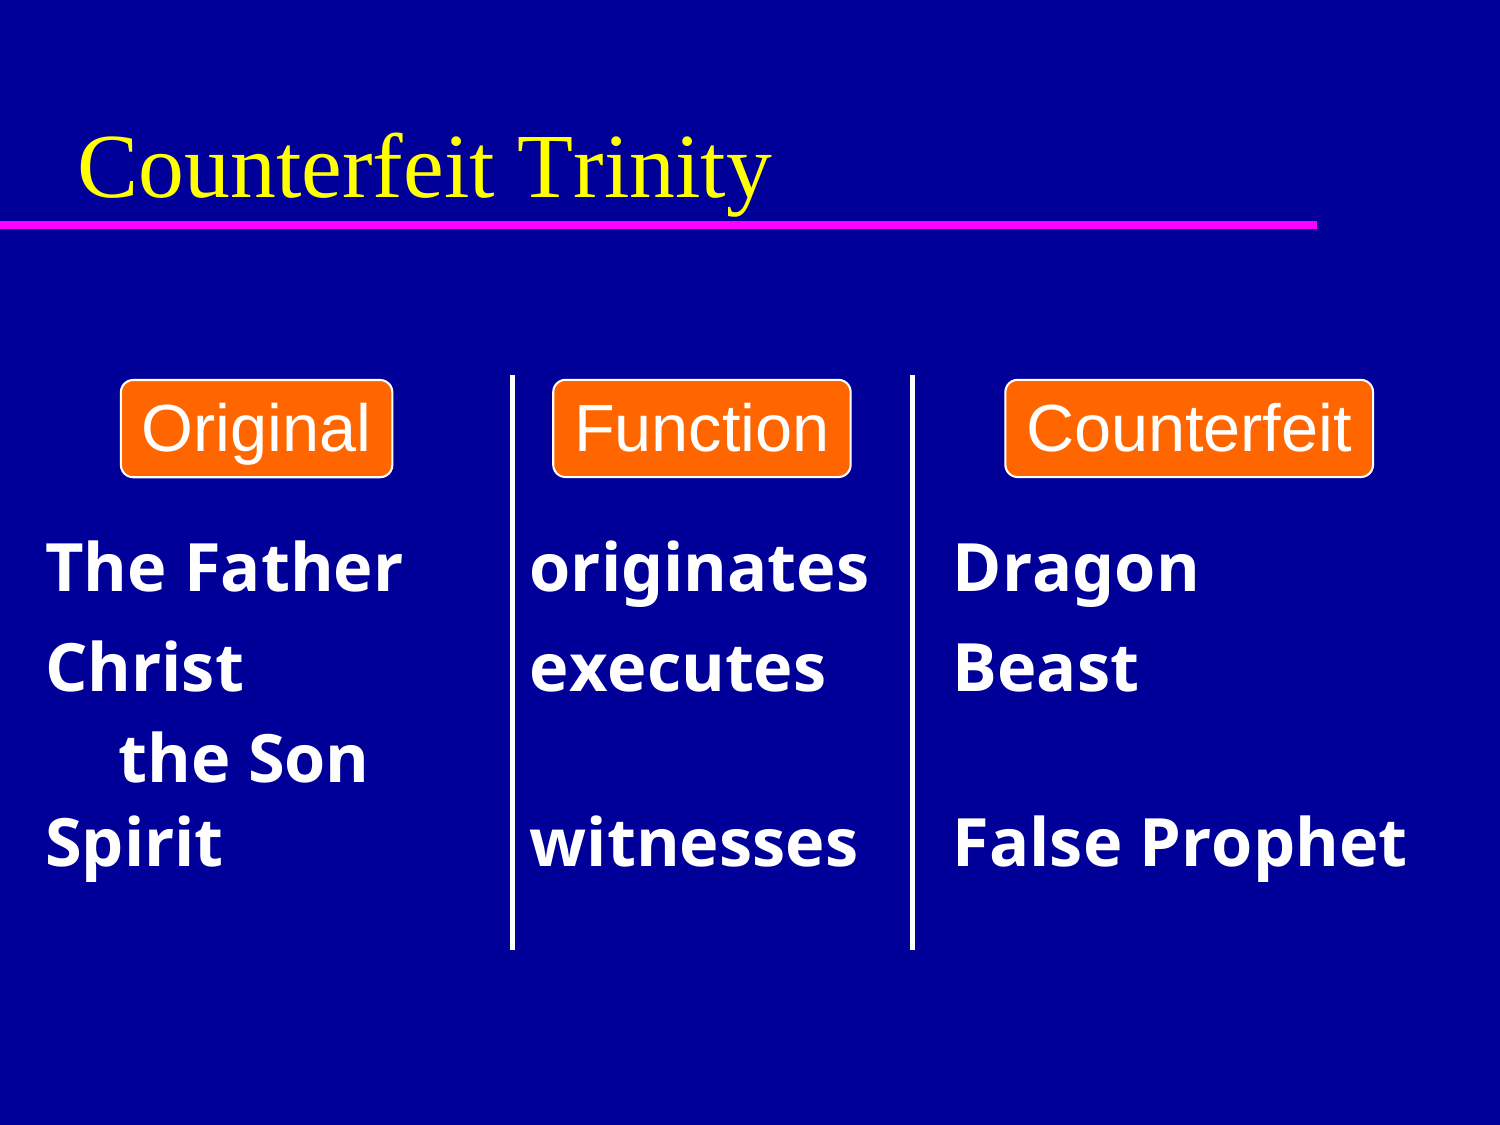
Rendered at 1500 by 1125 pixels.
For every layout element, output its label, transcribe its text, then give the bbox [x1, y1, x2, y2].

text_box Counterfeit [1005, 379, 1374, 478]
text_box Function [553, 379, 851, 478]
text_box Dragon [937, 512, 1476, 613]
text_box Spirit witnesses [30, 787, 925, 888]
text_box Christ executes the Son [30, 613, 925, 787]
text_box Original [120, 380, 393, 478]
text_box The Father originates [30, 512, 925, 613]
text_box Beast [937, 613, 1476, 713]
text_box False Prophet [937, 787, 1500, 963]
title Counterfeit Trinity [62, 43, 1338, 225]
